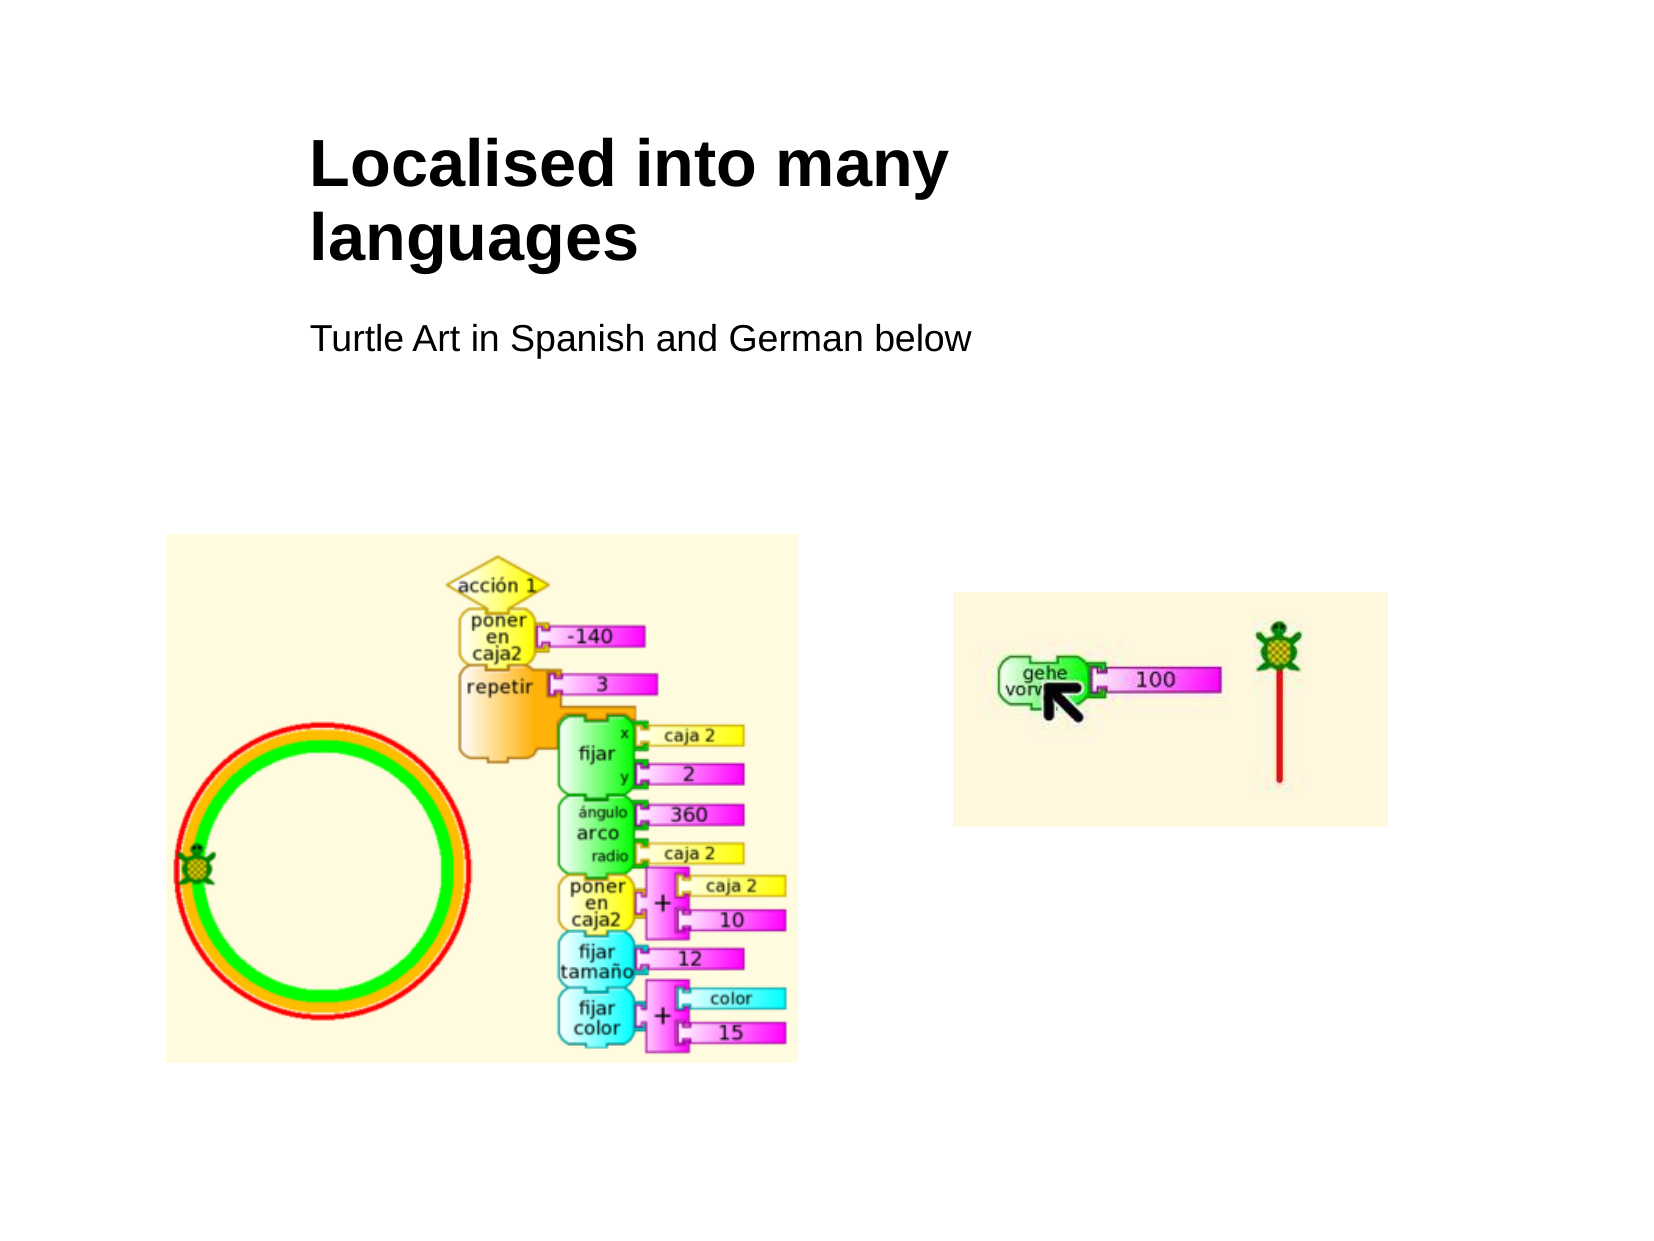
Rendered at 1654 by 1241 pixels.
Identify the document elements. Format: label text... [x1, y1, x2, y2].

picture [953, 592, 1388, 827]
picture [166, 534, 798, 1063]
text_box Localised into many languages Turtle Art in Spanish and German below [295, 118, 1182, 367]
